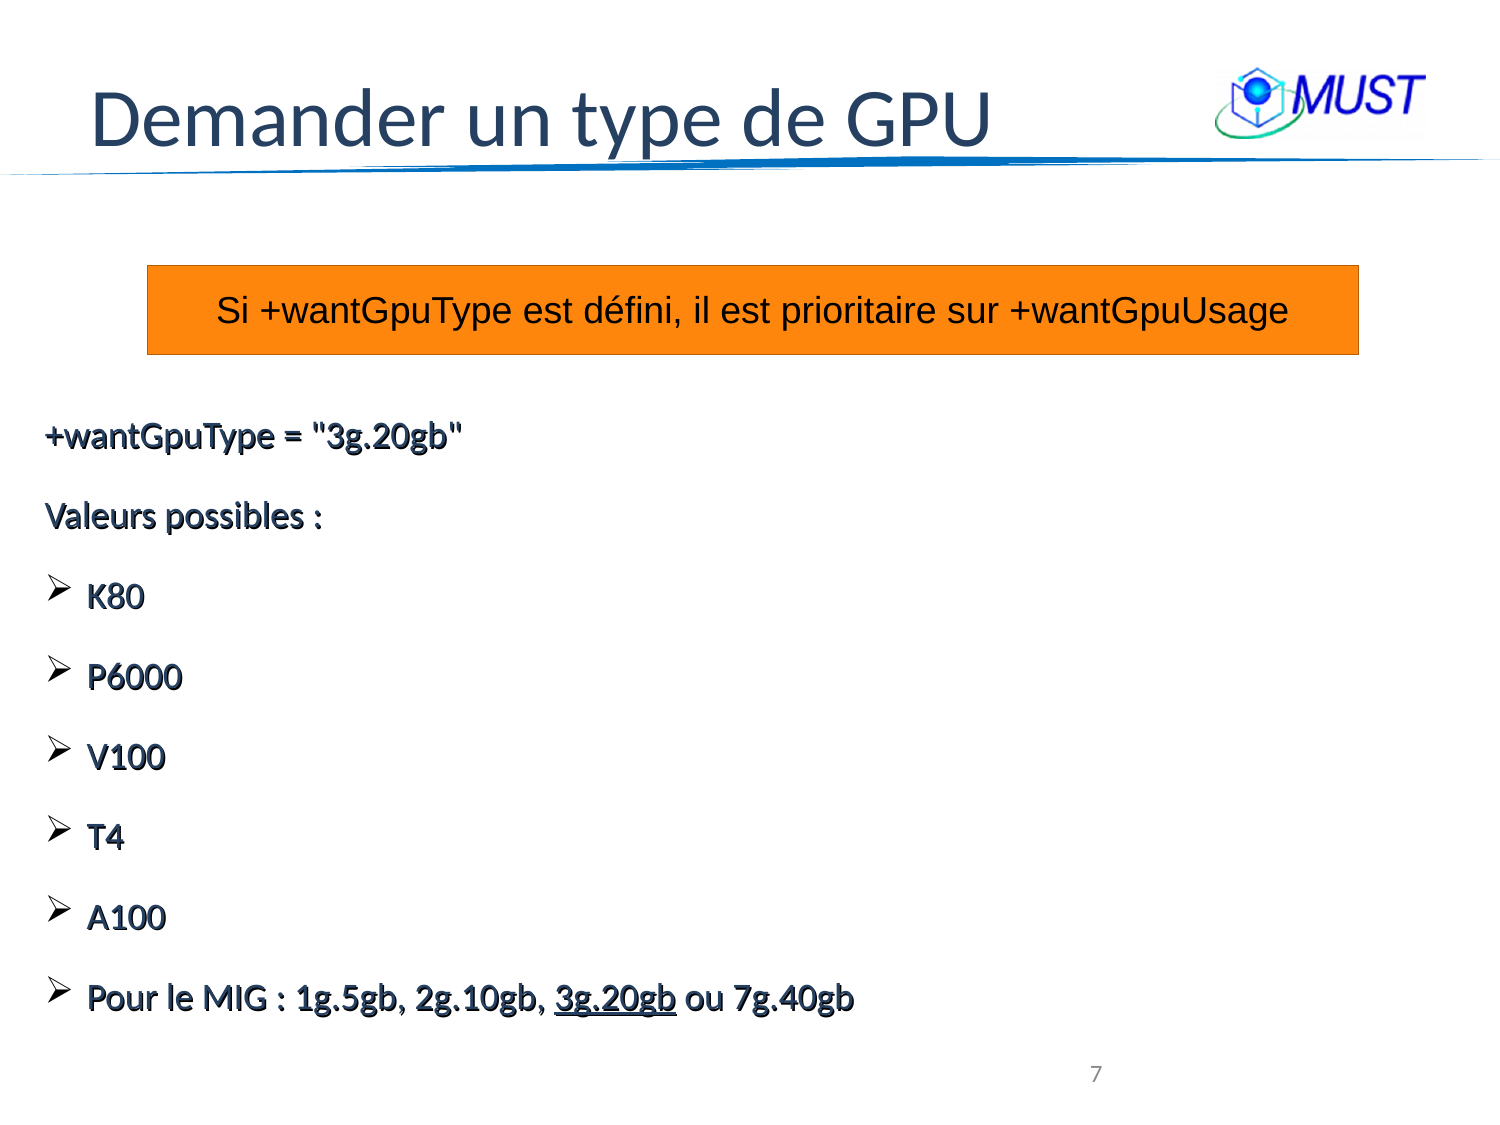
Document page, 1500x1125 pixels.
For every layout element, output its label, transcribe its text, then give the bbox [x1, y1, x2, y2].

text_box Si +wantGpuType est défini, il est prioritaire sur +wantGpuUsage [147, 265, 1359, 355]
list +wantGpuType = "3g.20gb" Valeurs possibles : K80 P6000 V100 T4 A100 Pour le MIG : 1g.5gb, 2g.10gb, 3g.20gb ou 7g.40gb [29, 411, 1477, 1028]
text_box <numéro> [1074, 1042, 1426, 1103]
title Demander un type de GPU [75, 55, 1426, 166]
